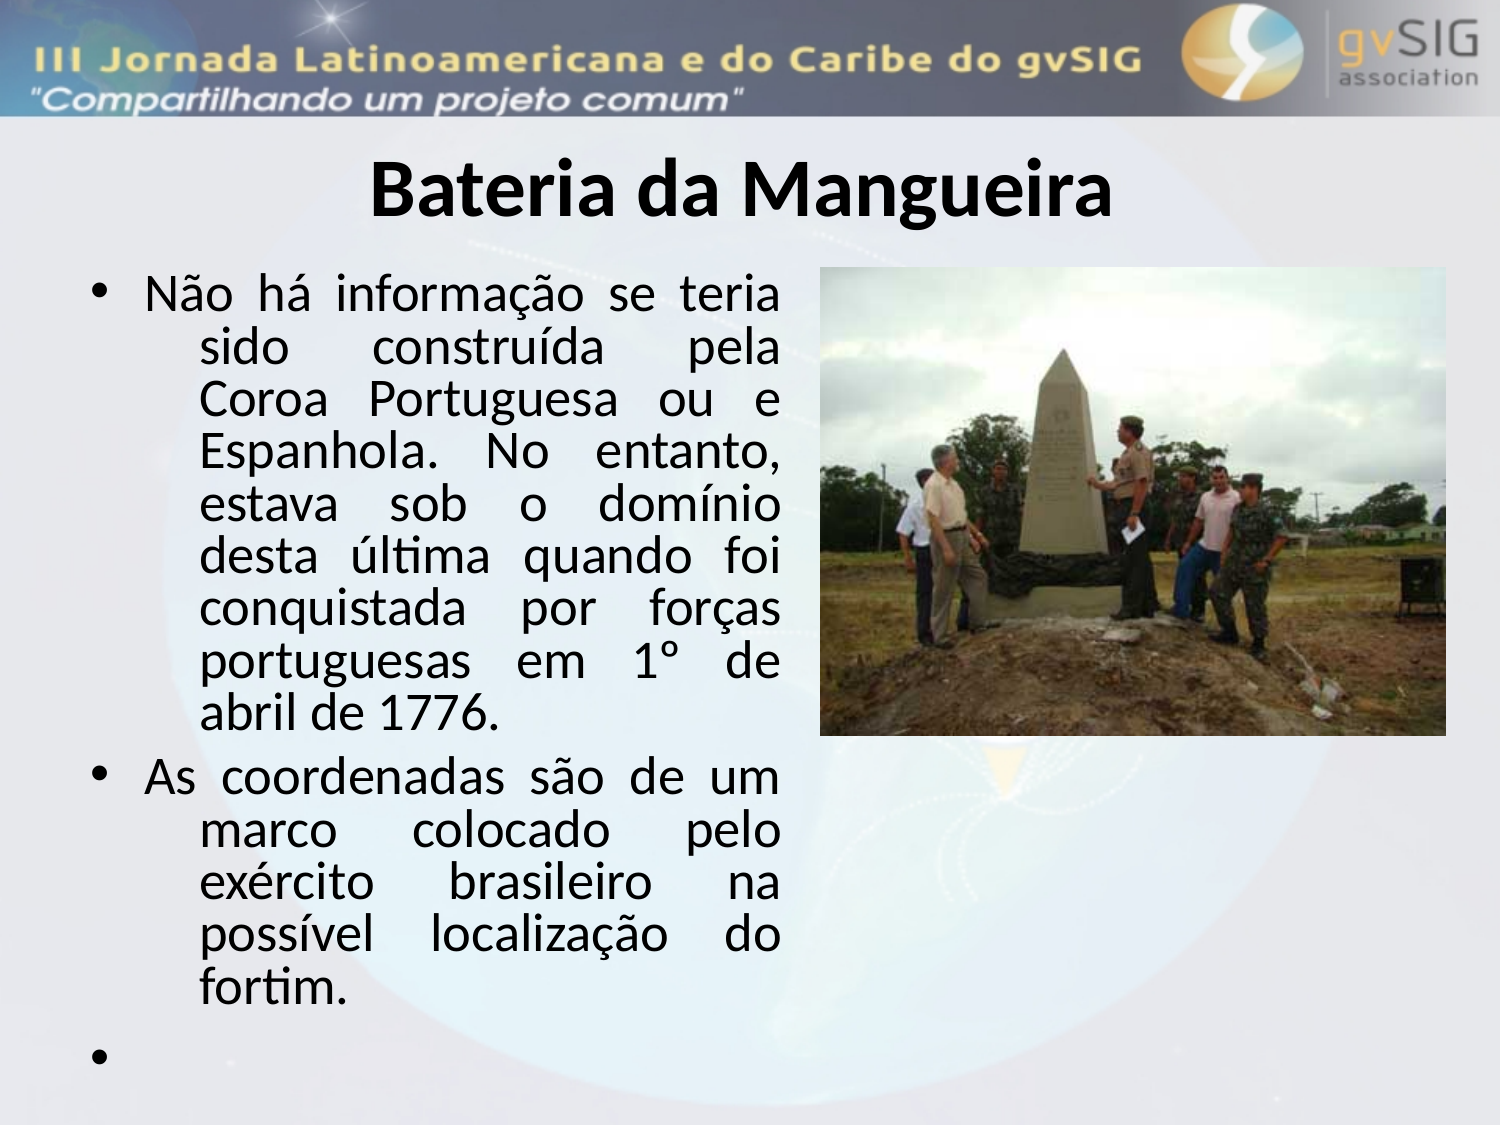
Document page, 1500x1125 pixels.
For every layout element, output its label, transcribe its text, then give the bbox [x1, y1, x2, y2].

picture [820, 267, 1446, 736]
title Bateria da Mangueira [76, 125, 1427, 313]
list Não há informação se teria sido construída pela Coroa Portuguesa ou e Espanhola. No entanto, estava sob o domínio desta última quando foi conquistada por forças portuguesas em 1º de abril de 1776. As coordenadas são de um marco colocado pelo exército brasileiro na possível localização do fortim. [75, 262, 798, 1024]
